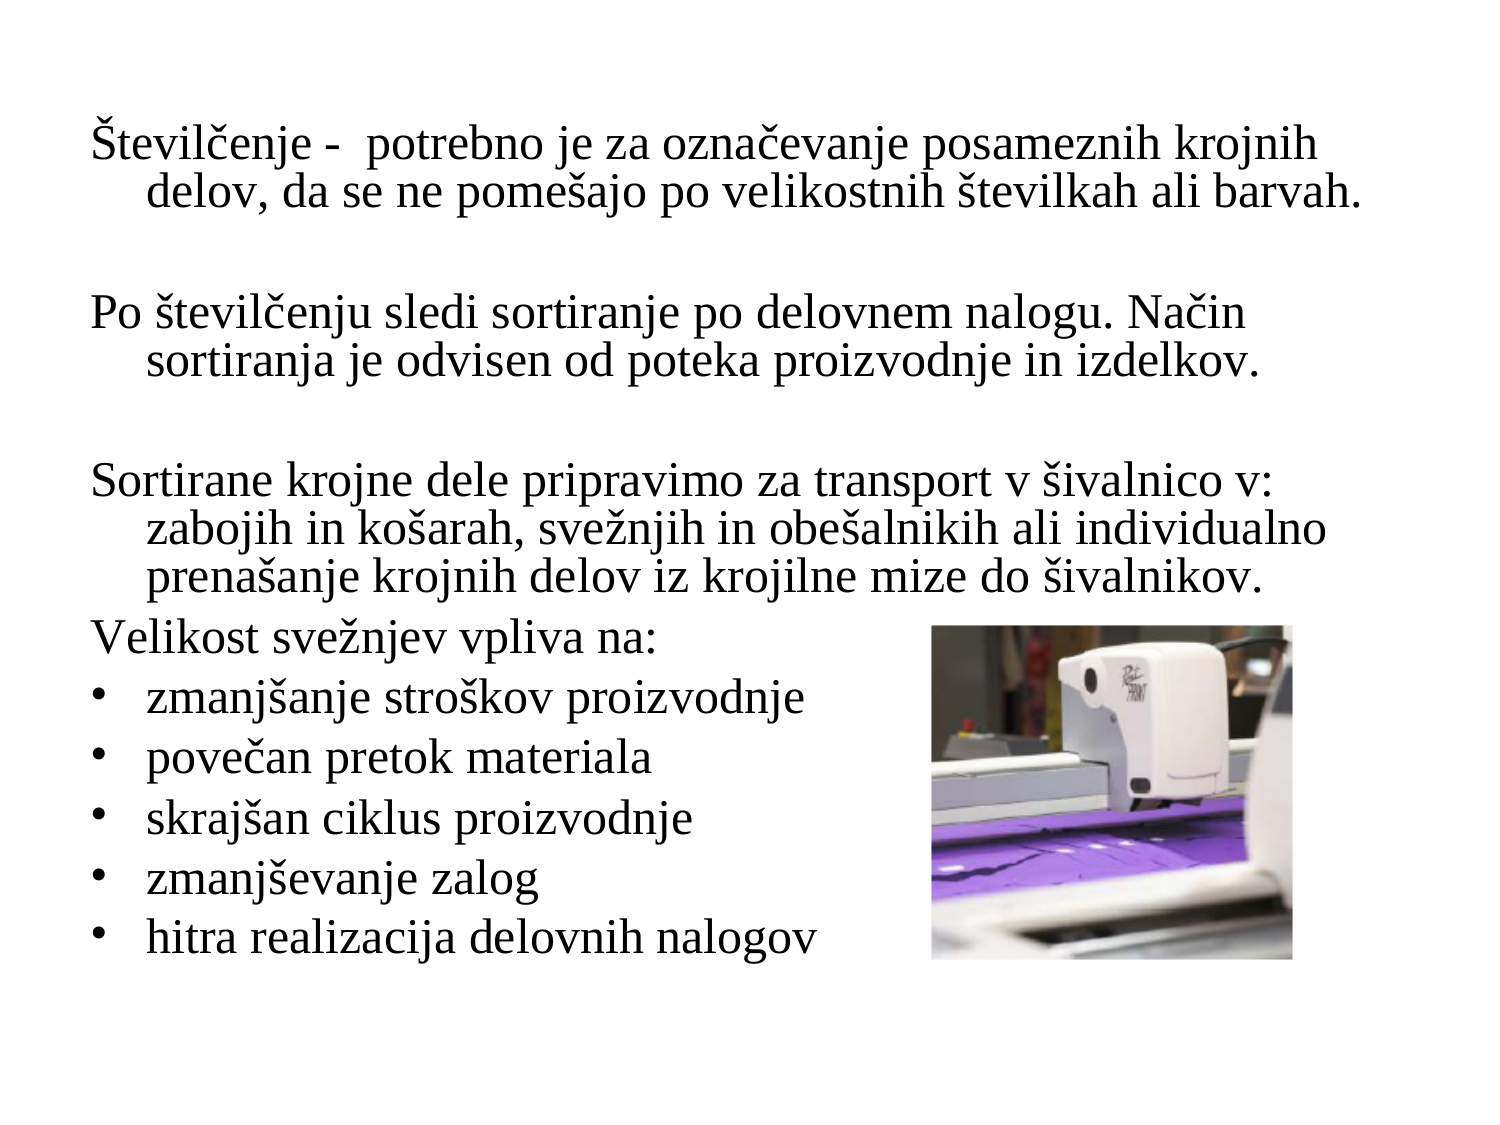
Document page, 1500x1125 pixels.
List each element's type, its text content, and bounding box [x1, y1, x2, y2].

text_box [927, 621, 1296, 963]
list Številčenje - potrebno je za označevanje posameznih krojnih delov, da se ne pomešajo po velikostnih številkah ali barvah. Po številčenju sledi sortiranje po delovnem nalogu. Način sortiranja je odvisen od poteka proizvodnje in izdelkov. Sortirane krojne dele pripravimo za transport v šivalnico v: zabojih in košarah, svežnjih in obešalnikih ali individualno prenašanje krojnih delov iz krojilne mize do šivalnikov. Velikost svežnjev vpliva na: zmanjšanje stroškov proizvodnje povečan pretok materiala skrajšan ciklus proizvodnje zmanjševanje zalog hitra realizacija delovnih nalogov [74, 113, 1388, 1059]
